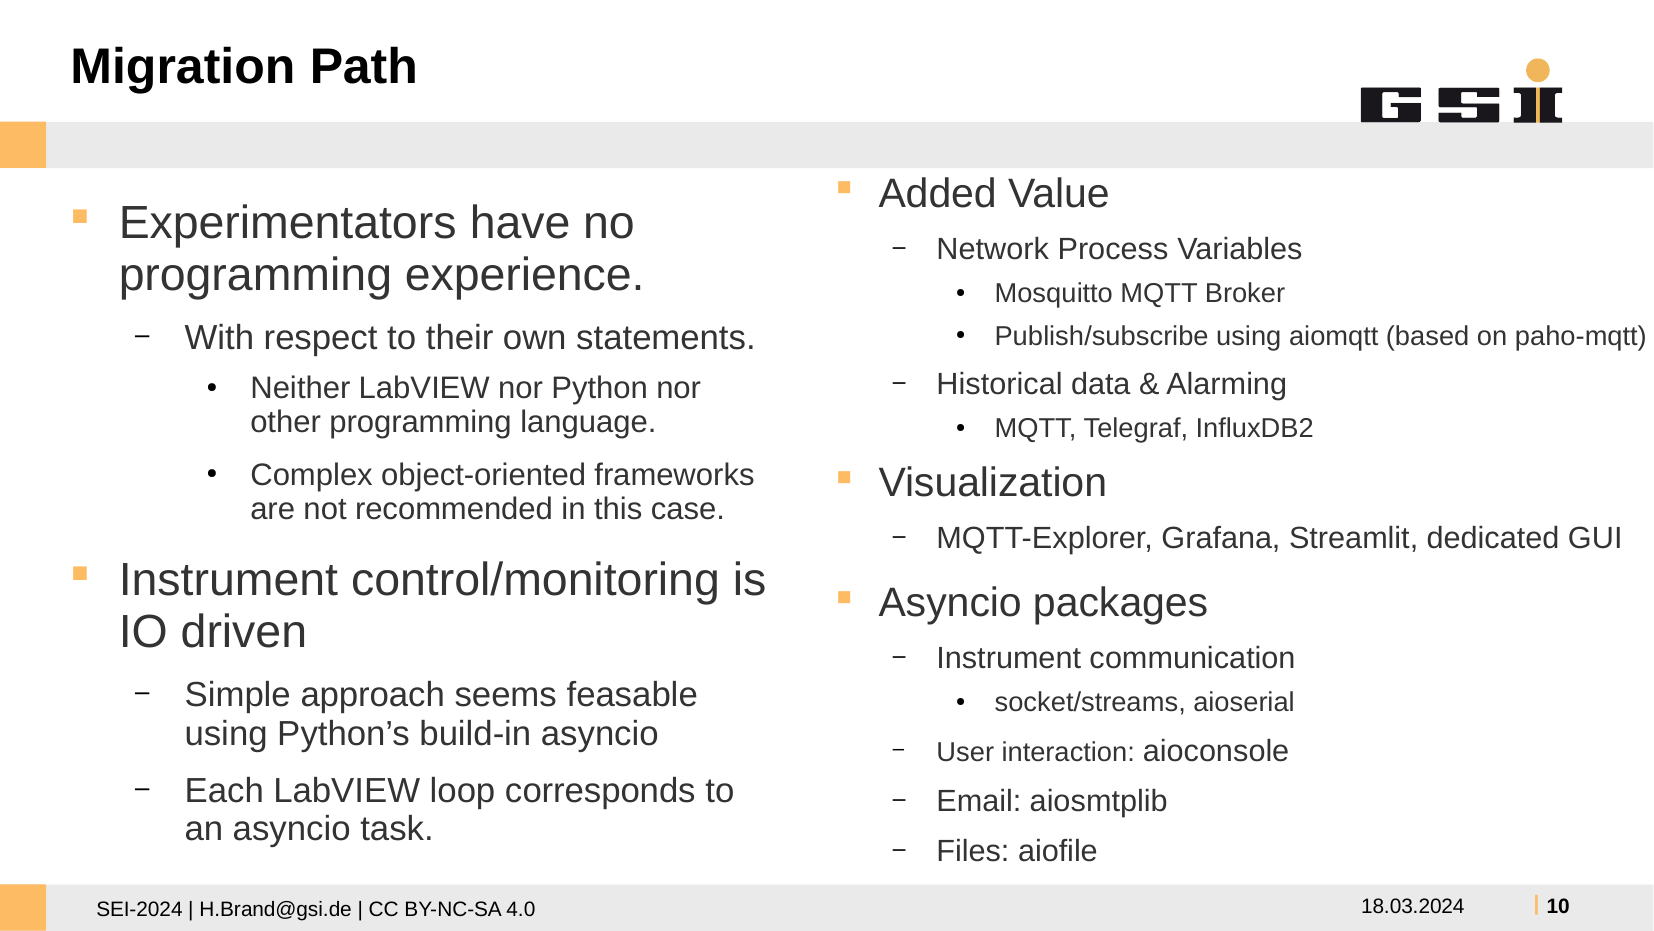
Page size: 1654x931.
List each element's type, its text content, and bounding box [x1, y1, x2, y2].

list Experimentators have no programming experience. With respect to their own statements. Neither LabVIEW nor Python nor other programming language. Complex object-oriented frameworks are not recommended in this case. Instrument control/monitoring is IO driven Simple approach seems feasable using Python’s build-in asyncio Each LabVIEW loop corresponds to an asyncio task. [52, 196, 778, 862]
list Added Value Network Process Variables Mosquitto MQTT Broker Publish/subscribe using aiomqtt (based on paho-mqtt) Historical data & Alarming MQTT, Telegraf, InfluxDB2 Visualization MQTT-Explorer, Grafana, Streamlit, dedicated GUI Asyncio packages Instrument communication socket/streams, aioserial User interaction: aioconsole Email: aiosmtplib Files: aiofile [820, 170, 1654, 880]
picture [1359, 56, 1564, 125]
title Migration Path [70, 13, 1081, 120]
